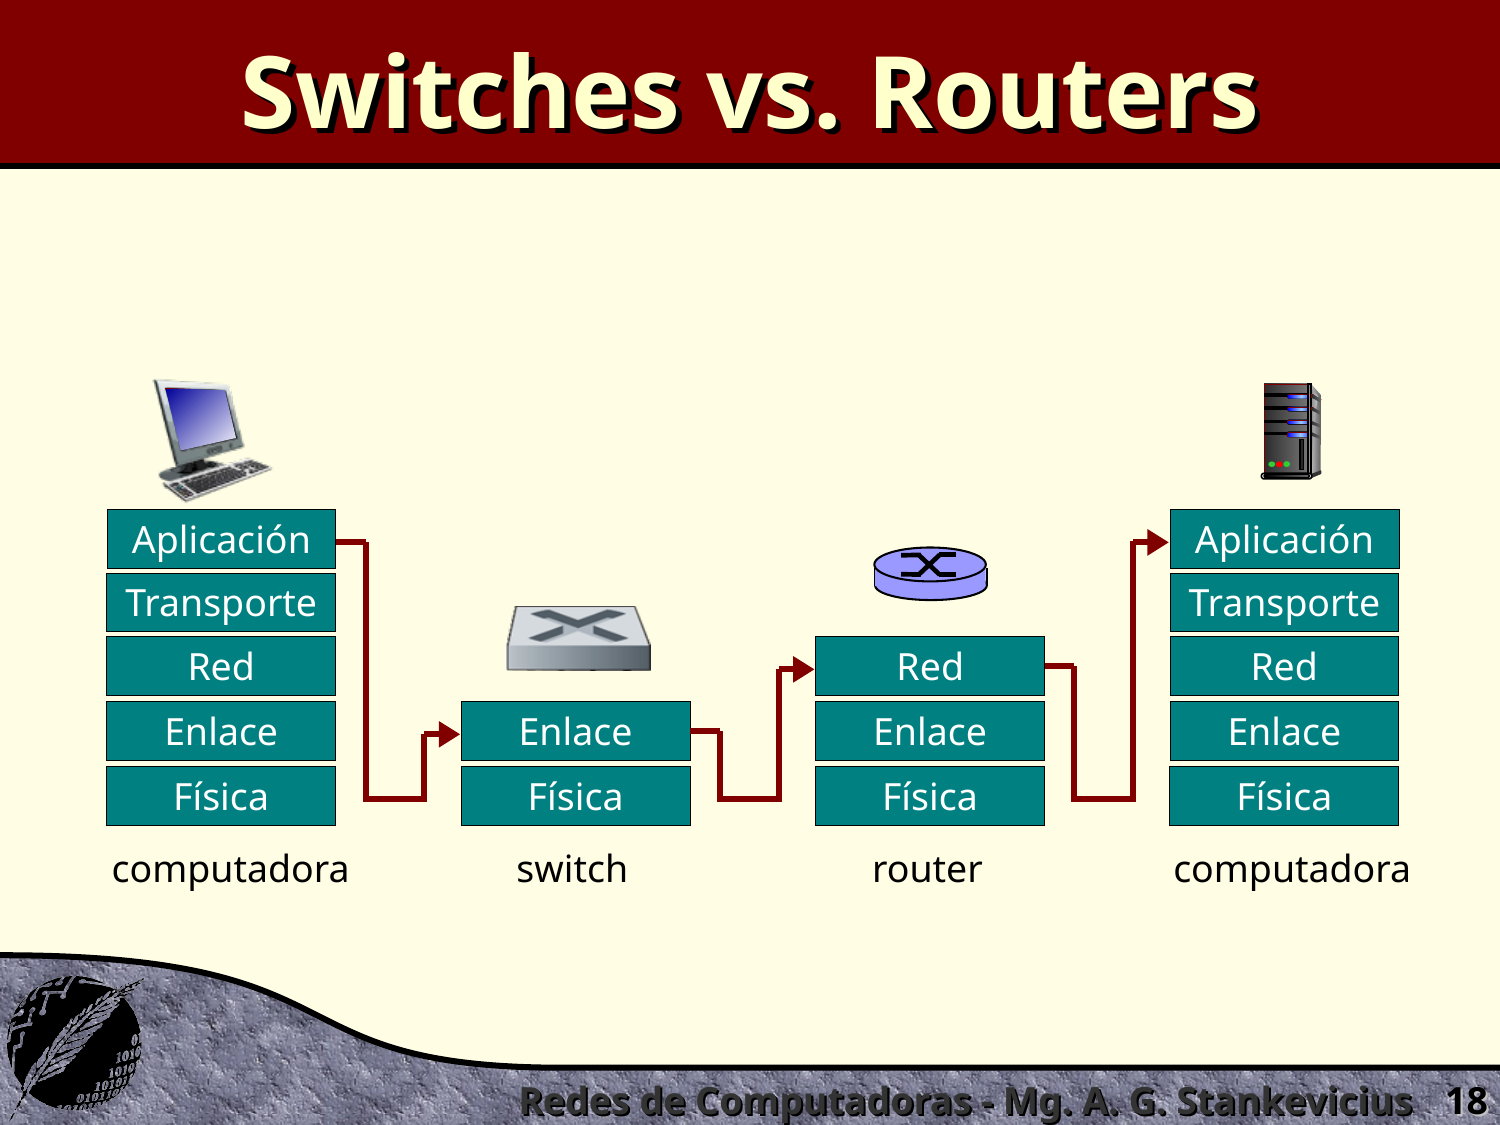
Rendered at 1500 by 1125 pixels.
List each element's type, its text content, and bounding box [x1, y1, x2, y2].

text_box Enlace [815, 701, 1045, 761]
text_box Aplicación [1170, 509, 1400, 569]
text_box Red [106, 636, 336, 696]
text_box Transporte [106, 573, 336, 632]
picture [150, 374, 301, 512]
text_box computadora [96, 835, 351, 903]
text_box Aplicación [107, 509, 336, 569]
text_box Física [815, 766, 1045, 826]
text_box Red [1170, 636, 1399, 696]
text_box [874, 547, 987, 601]
text_box switch [501, 835, 650, 903]
text_box Enlace [1170, 701, 1399, 761]
text_box Red [815, 636, 1045, 696]
text_box Transporte [1170, 573, 1399, 632]
title Switches vs. Routers [15, 5, 1485, 160]
text_box [1261, 383, 1322, 479]
text_box Enlace [461, 701, 691, 761]
picture [506, 606, 651, 671]
text_box computadora [1158, 835, 1413, 903]
text_box Física [106, 766, 336, 826]
picture [0, 959, 1500, 1125]
text_box Física [461, 766, 691, 826]
text_box router [857, 835, 1001, 903]
picture [1047, 1100, 1054, 1110]
text_box Enlace [106, 701, 336, 761]
text_box Física [1169, 766, 1399, 826]
picture [790, 1100, 795, 1110]
text_box [165, 387, 237, 451]
